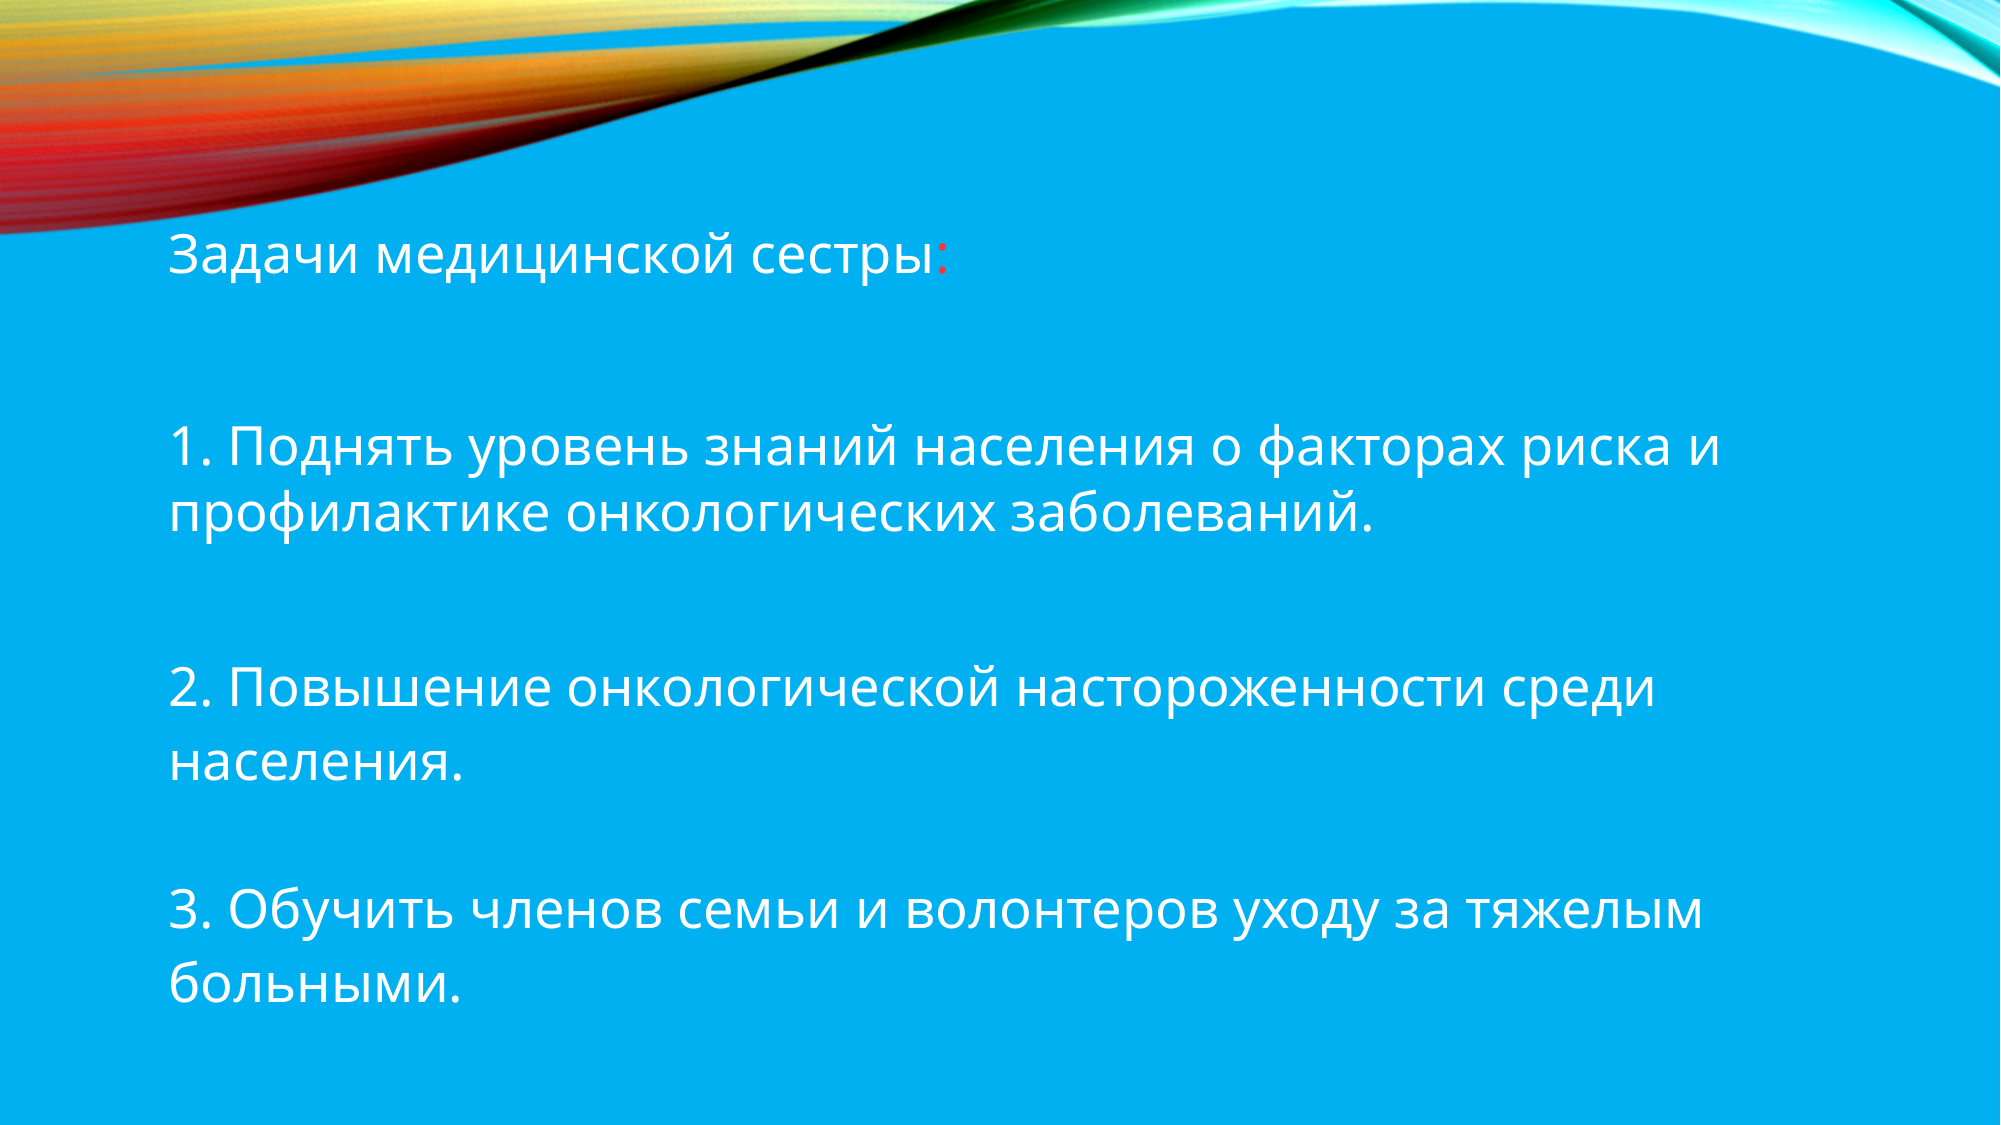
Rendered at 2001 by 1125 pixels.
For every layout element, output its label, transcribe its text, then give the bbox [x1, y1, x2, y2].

picture [0, 0, 2000, 235]
text_box Задачи медицинской сестры: 1. Поднять уровень знаний населения о факторах риска и профилактике онкологических заболеваний. 2. Повышение онкологической настороженности среди населения. 3. Обучить членов семьи и волонтеров уходу за тяжелым больными. [153, 212, 1890, 901]
